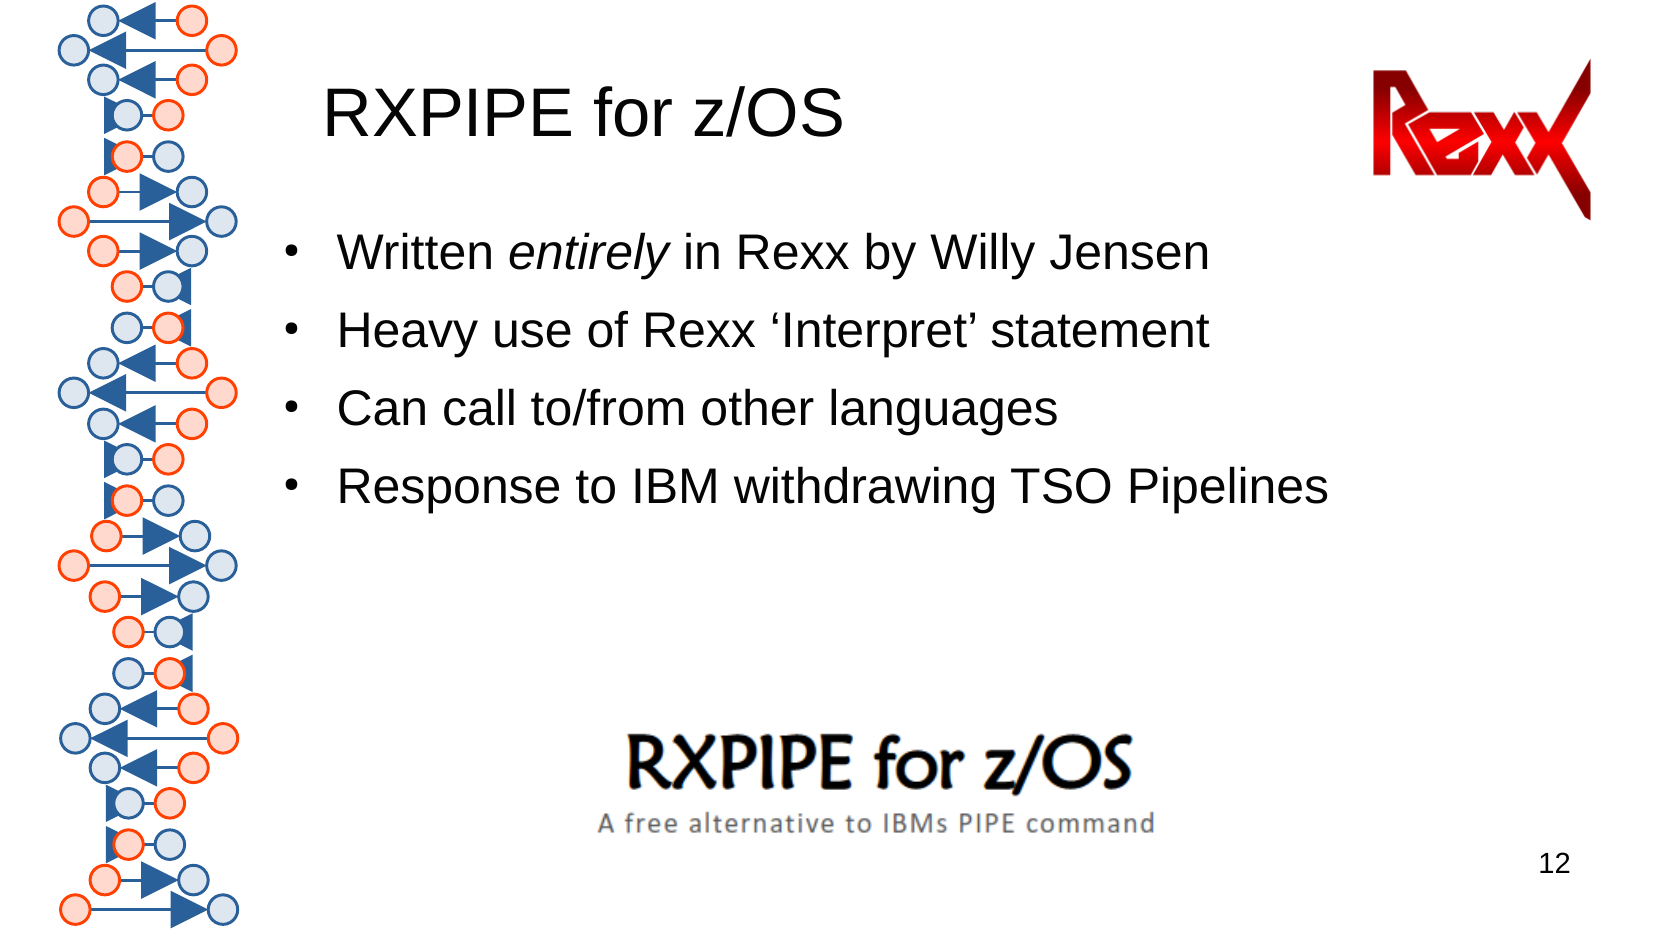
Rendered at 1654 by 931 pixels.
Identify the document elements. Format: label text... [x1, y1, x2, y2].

list Written entirely in Rexx by Willy Jensen Heavy use of Rexx ‘Interpret’ statement Can call to/from other languages Response to IBM withdrawing TSO Pipelines [265, 224, 1595, 764]
title RXPIPE for z/OS [265, 35, 1595, 189]
picture [584, 712, 1163, 844]
picture [1369, 54, 1595, 225]
